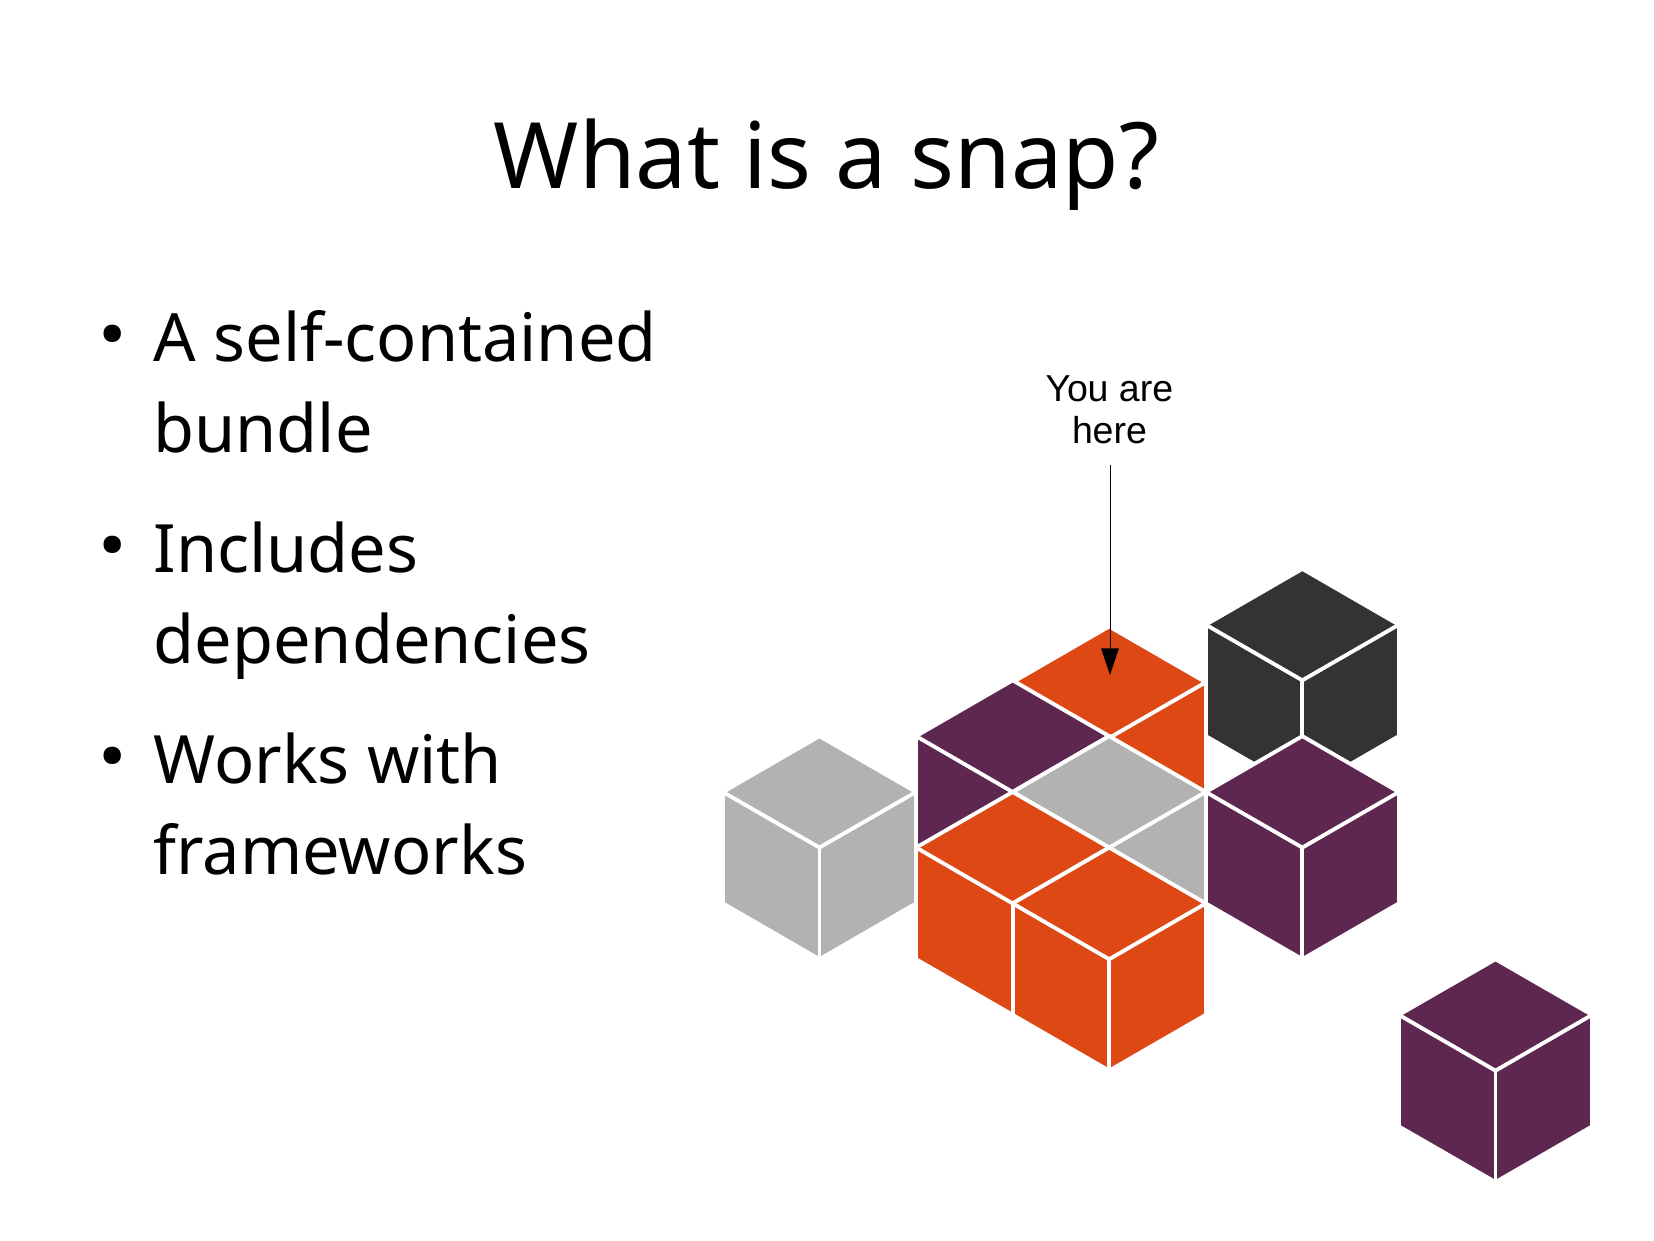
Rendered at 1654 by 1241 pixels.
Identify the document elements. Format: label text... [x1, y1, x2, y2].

text_box You are here [1026, 360, 1192, 466]
picture [720, 565, 1595, 1186]
title What is a snap? [82, 49, 1571, 257]
list A self-contained bundle Includes dependencies Works with frameworks [82, 290, 809, 1010]
